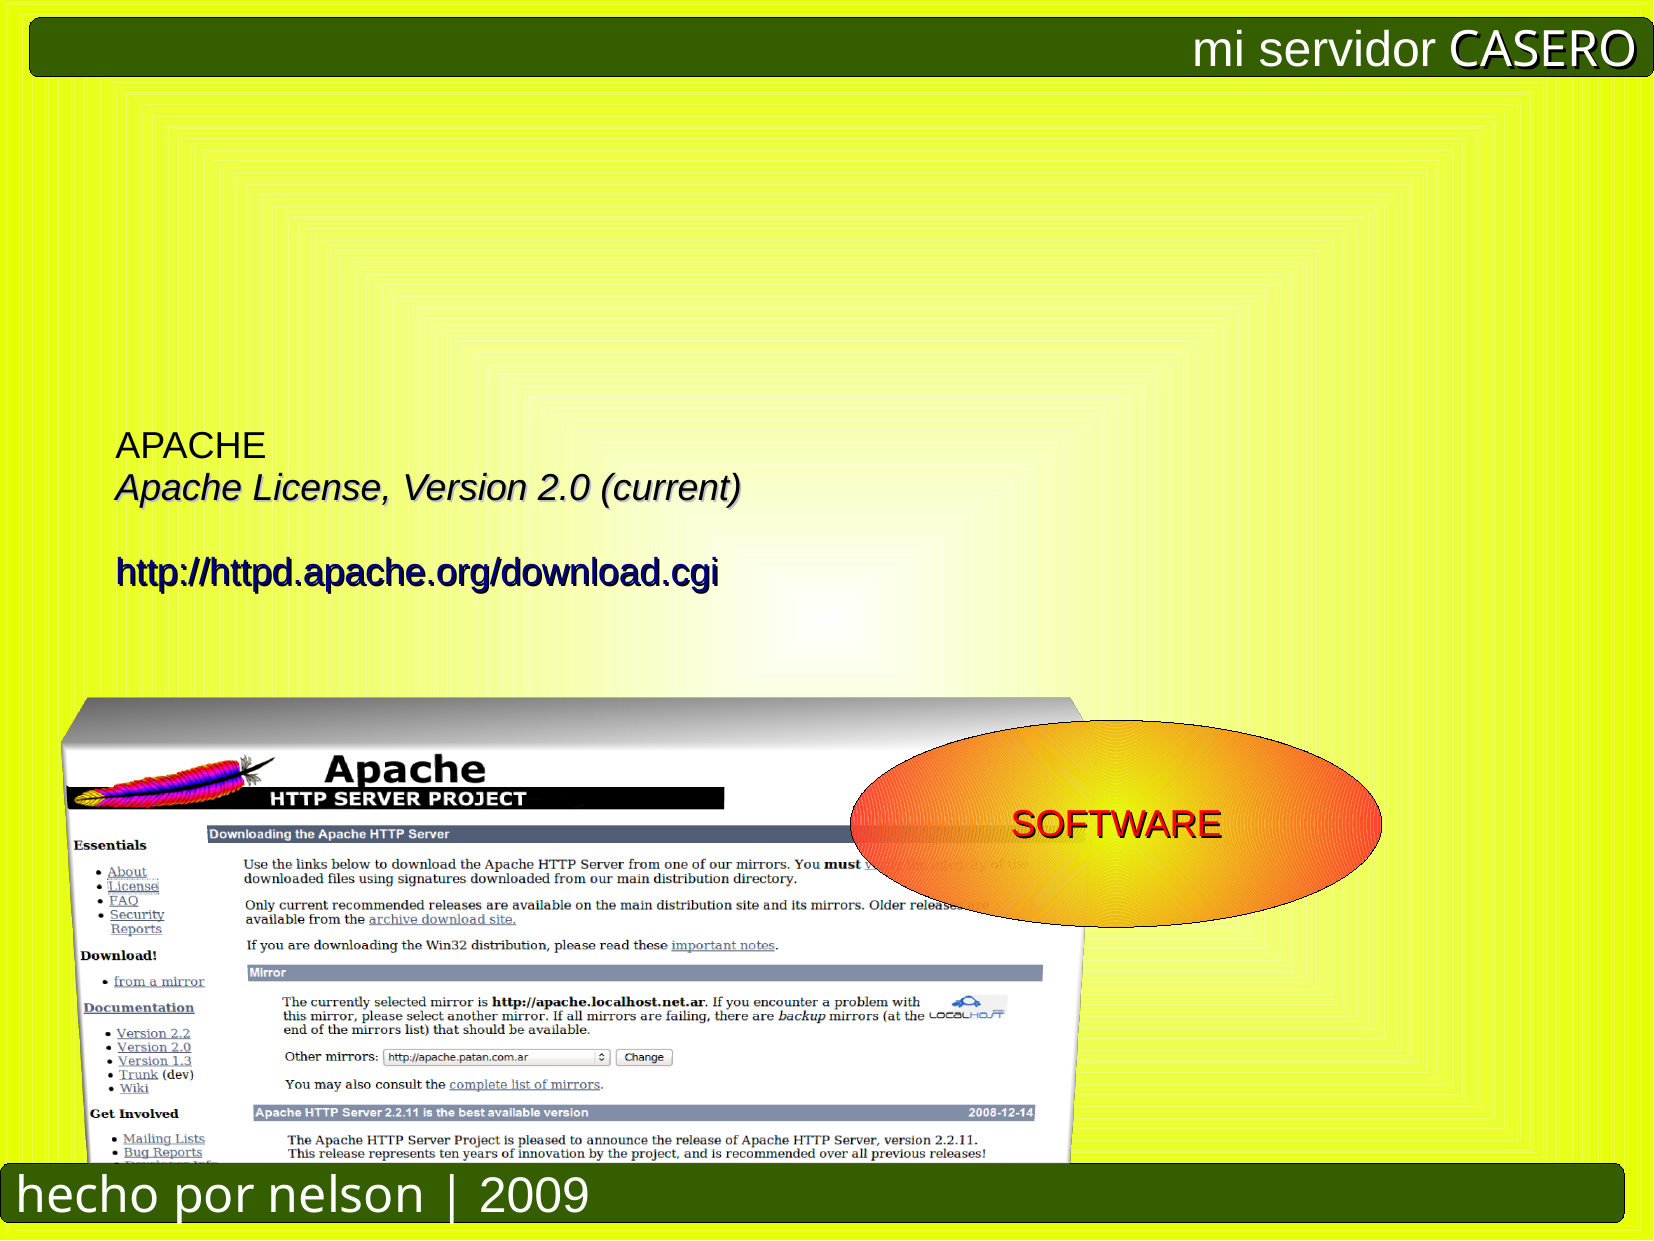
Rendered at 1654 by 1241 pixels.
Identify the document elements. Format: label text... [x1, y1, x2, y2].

text_box SOFTWARE [850, 720, 1382, 928]
text_box APACHE Apache License, Version 2.0 (current) http://httpd.apache.org/download.cgi [100, 417, 1625, 621]
picture [62, 698, 1084, 1164]
